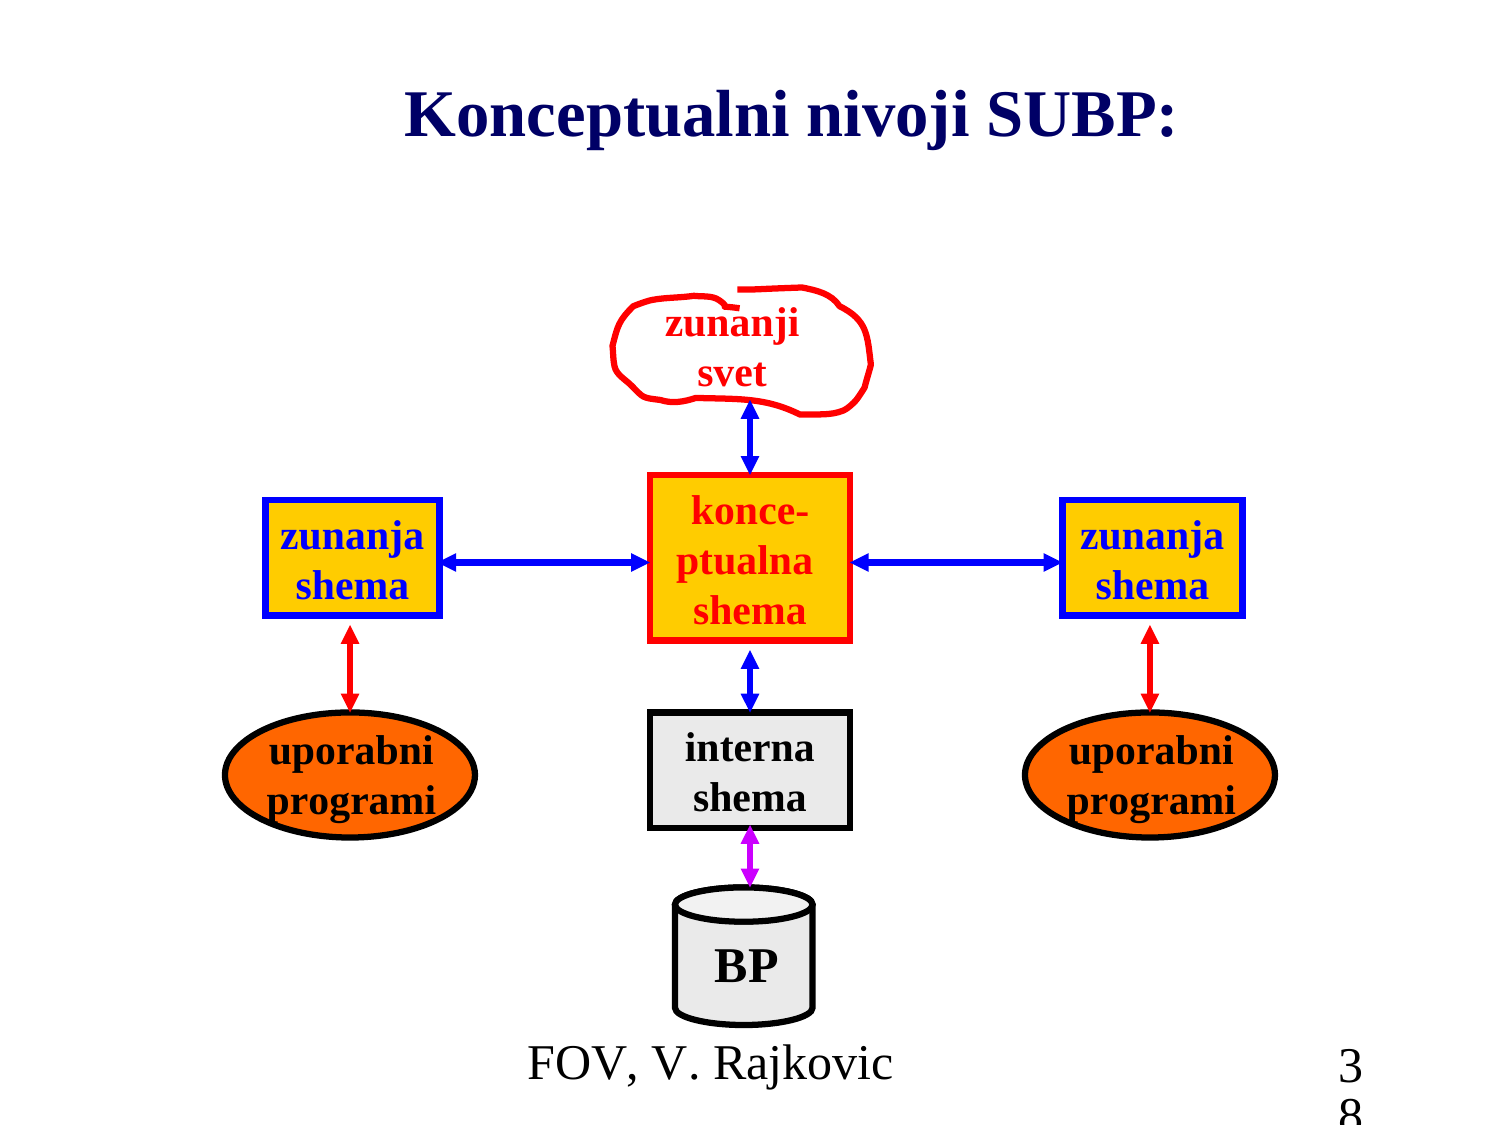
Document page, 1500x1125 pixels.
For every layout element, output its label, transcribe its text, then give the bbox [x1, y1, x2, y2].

text_box uporabni programi [1051, 714, 1251, 831]
text_box interna shema [650, 712, 851, 828]
text_box Konceptualni nivoji SUBP: [389, 62, 1195, 158]
text_box BP [700, 924, 794, 1001]
text_box [294, 831, 406, 838]
text_box [675, 906, 813, 1026]
text_box [1094, 831, 1206, 838]
text_box uporabni programi [251, 714, 451, 831]
text_box [1024, 736, 1051, 814]
text_box [224, 736, 251, 814]
text_box zunanja shema [265, 499, 440, 616]
text_box konce- ptualna shema [650, 474, 851, 641]
text_box [1251, 738, 1276, 812]
text_box uporabni programi [675, 887, 813, 922]
text_box [451, 738, 475, 812]
text_box zunanji svet [649, 287, 815, 403]
text_box zunanja shema [1062, 499, 1243, 616]
